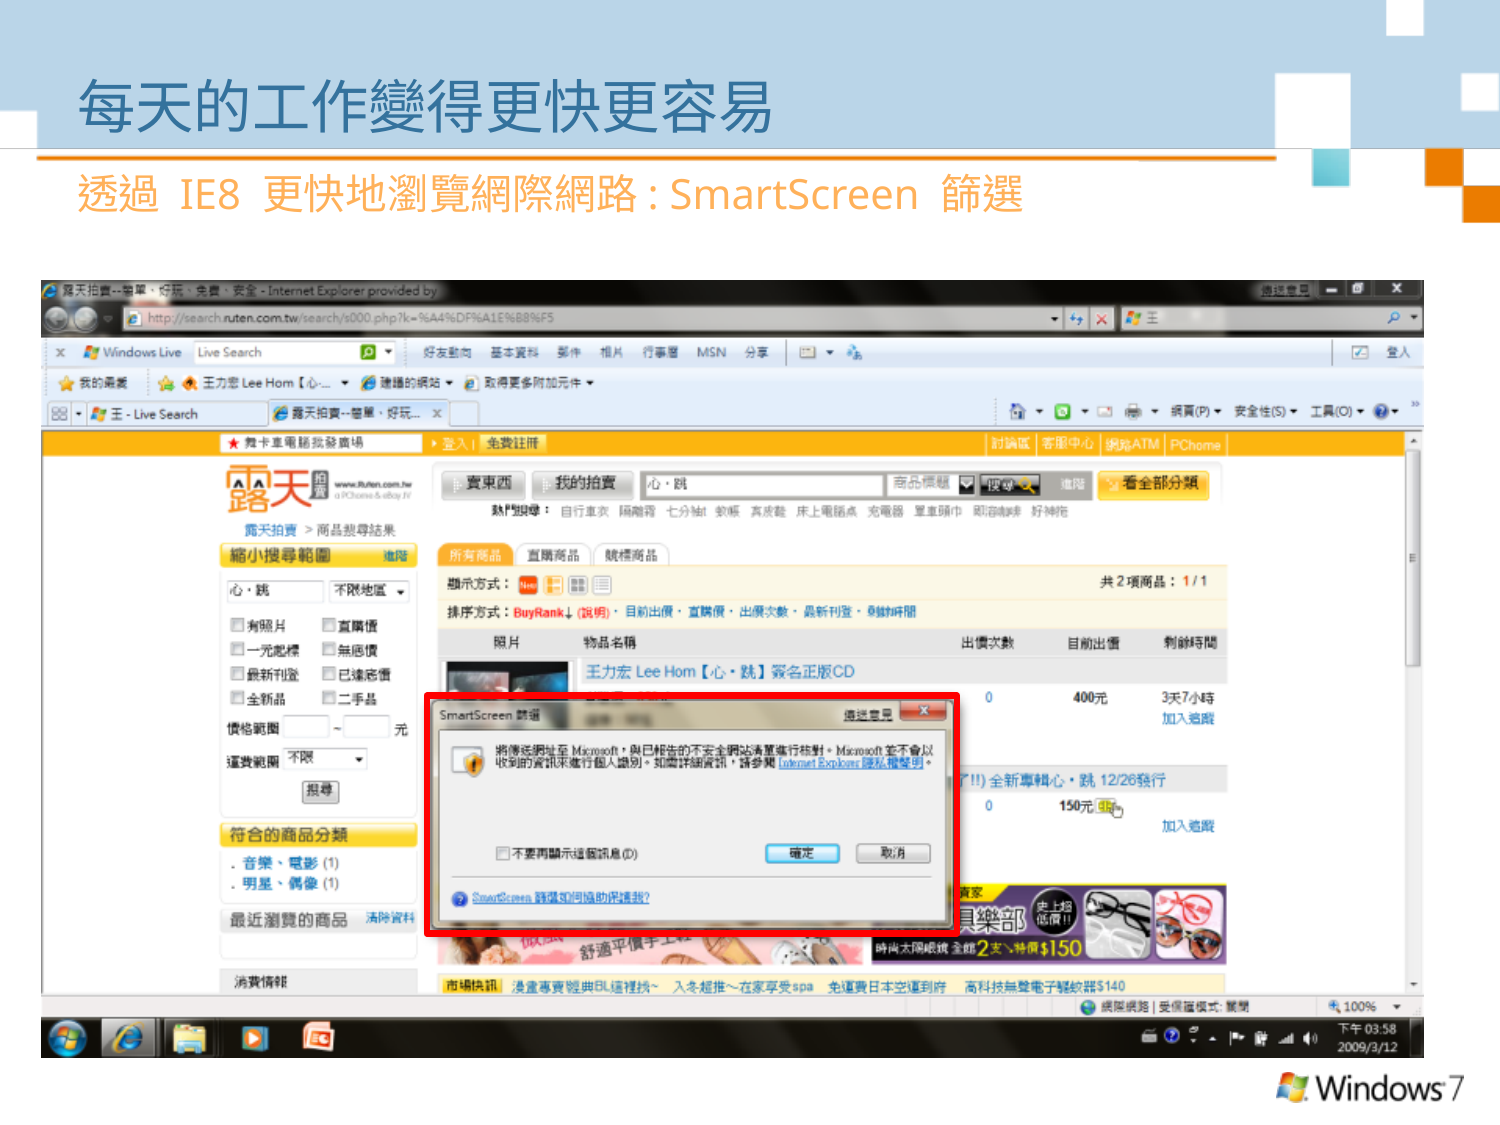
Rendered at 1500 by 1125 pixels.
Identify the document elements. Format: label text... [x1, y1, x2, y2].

text_box 透過 IE8 更快地瀏覽網際網路: SmartScreen 篩選 [44, 160, 1459, 227]
picture [41, 280, 1424, 1058]
title 每天的工作變得更快更容易 [62, 62, 1413, 150]
